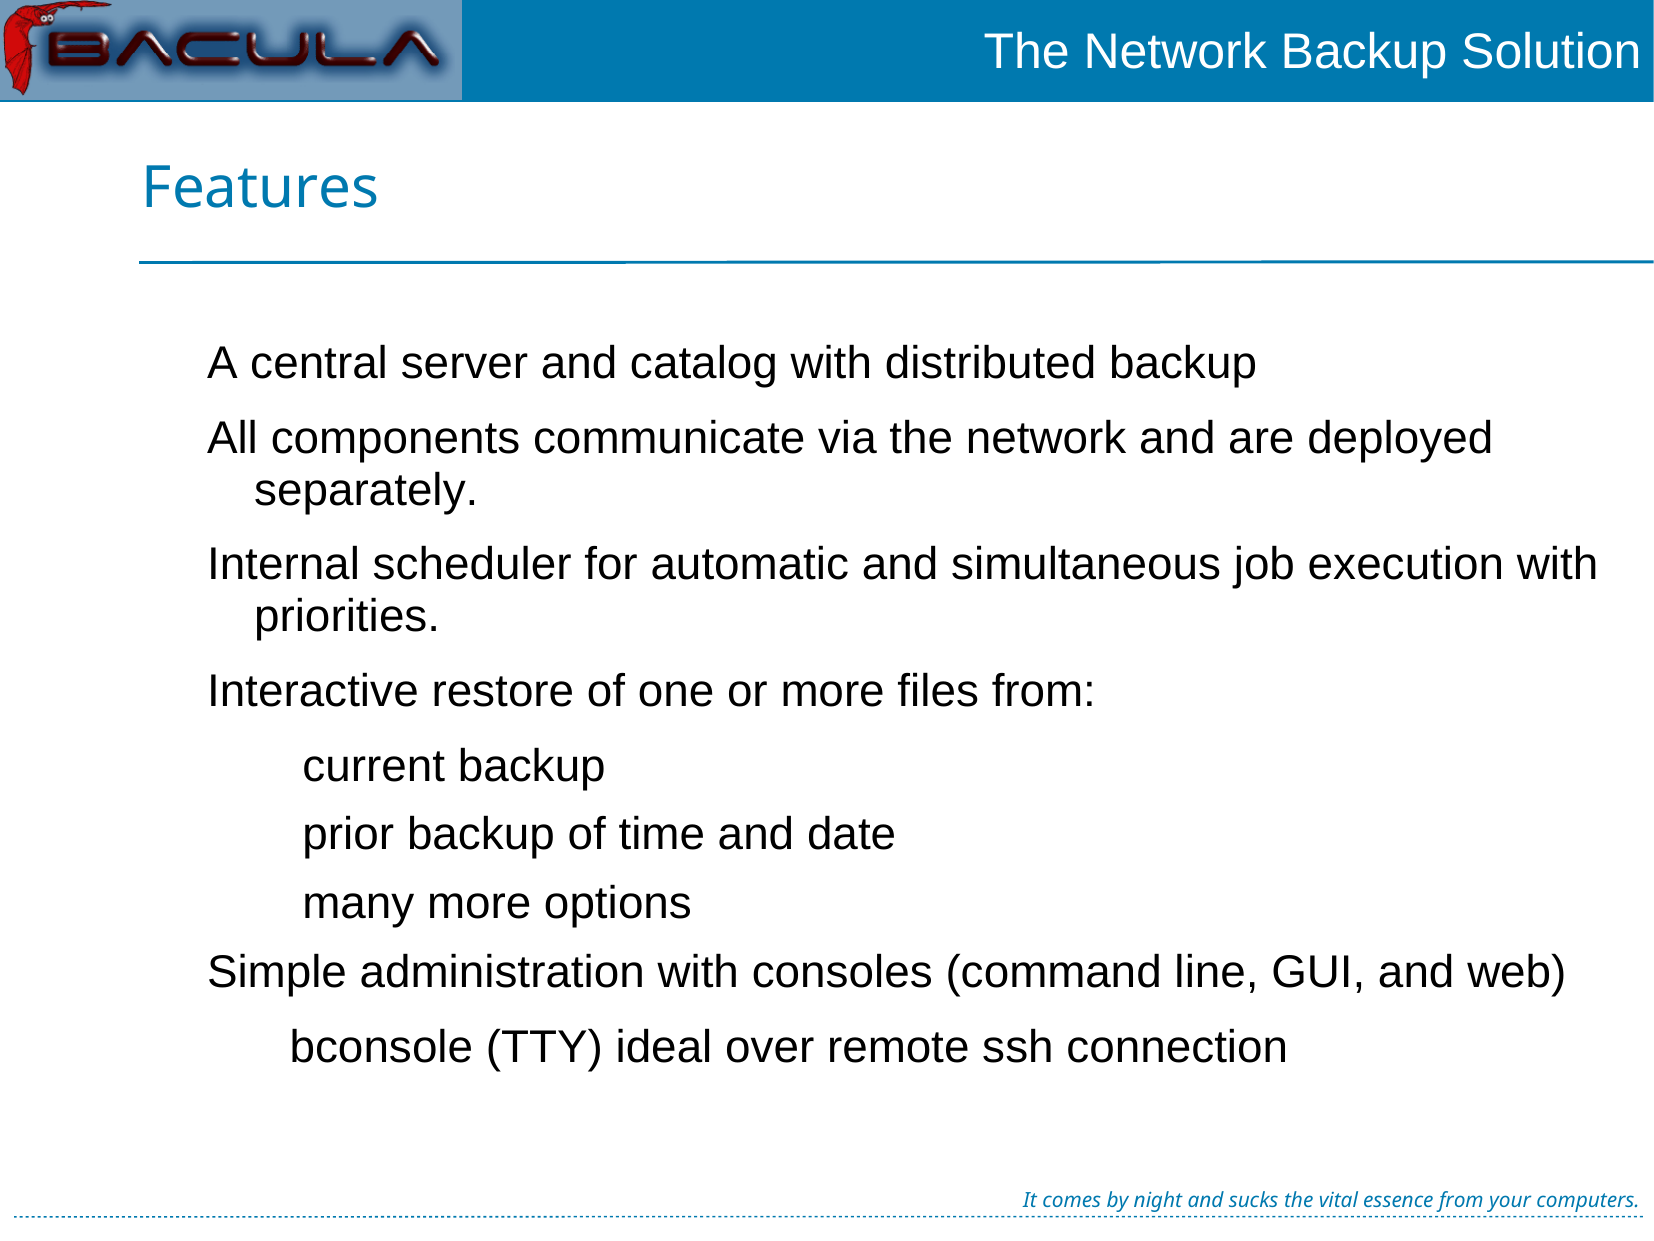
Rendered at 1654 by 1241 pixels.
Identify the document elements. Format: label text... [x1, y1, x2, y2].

title Features [141, 112, 1501, 226]
picture [0, 0, 461, 99]
list A central server and catalog with distributed backup All components communicate via the network and are deployed separately. Internal scheduler for automatic and simultaneous job execution with priorities. Interactive restore of one or more files from: current backup prior backup of time and date many more options Simple administration with consoles (command line, GUI, and web) bconsole (TTY) ideal over remote ssh connection [112, 337, 1614, 1208]
